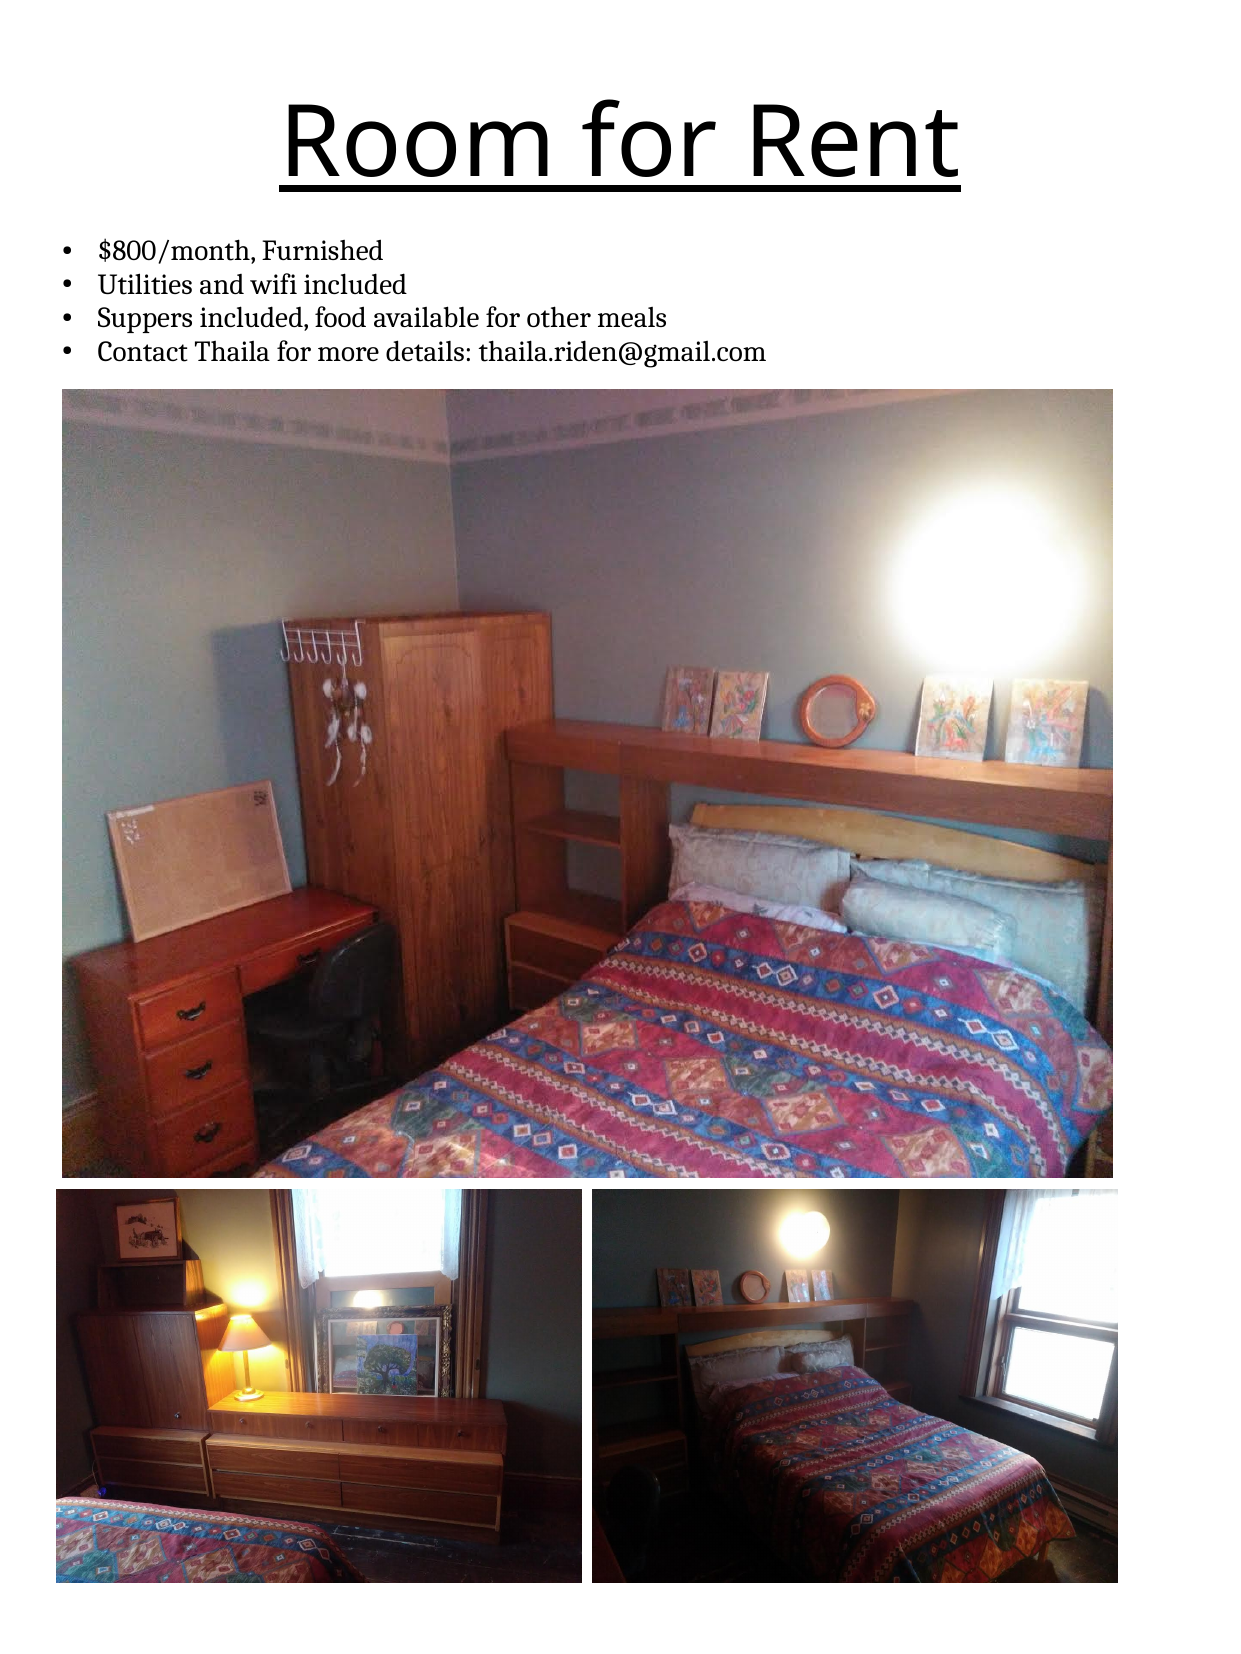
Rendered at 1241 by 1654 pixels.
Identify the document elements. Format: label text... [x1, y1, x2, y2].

subtitle $800/month, Furnished Utilities and wifi included Suppers included, food available for other meals Contact Thaila for more details: thaila.riden@gmail.com [62, 225, 1179, 379]
picture [56, 1189, 582, 1583]
picture [62, 389, 1113, 1178]
picture [592, 1189, 1118, 1583]
title Room for Rent [62, 65, 1179, 211]
